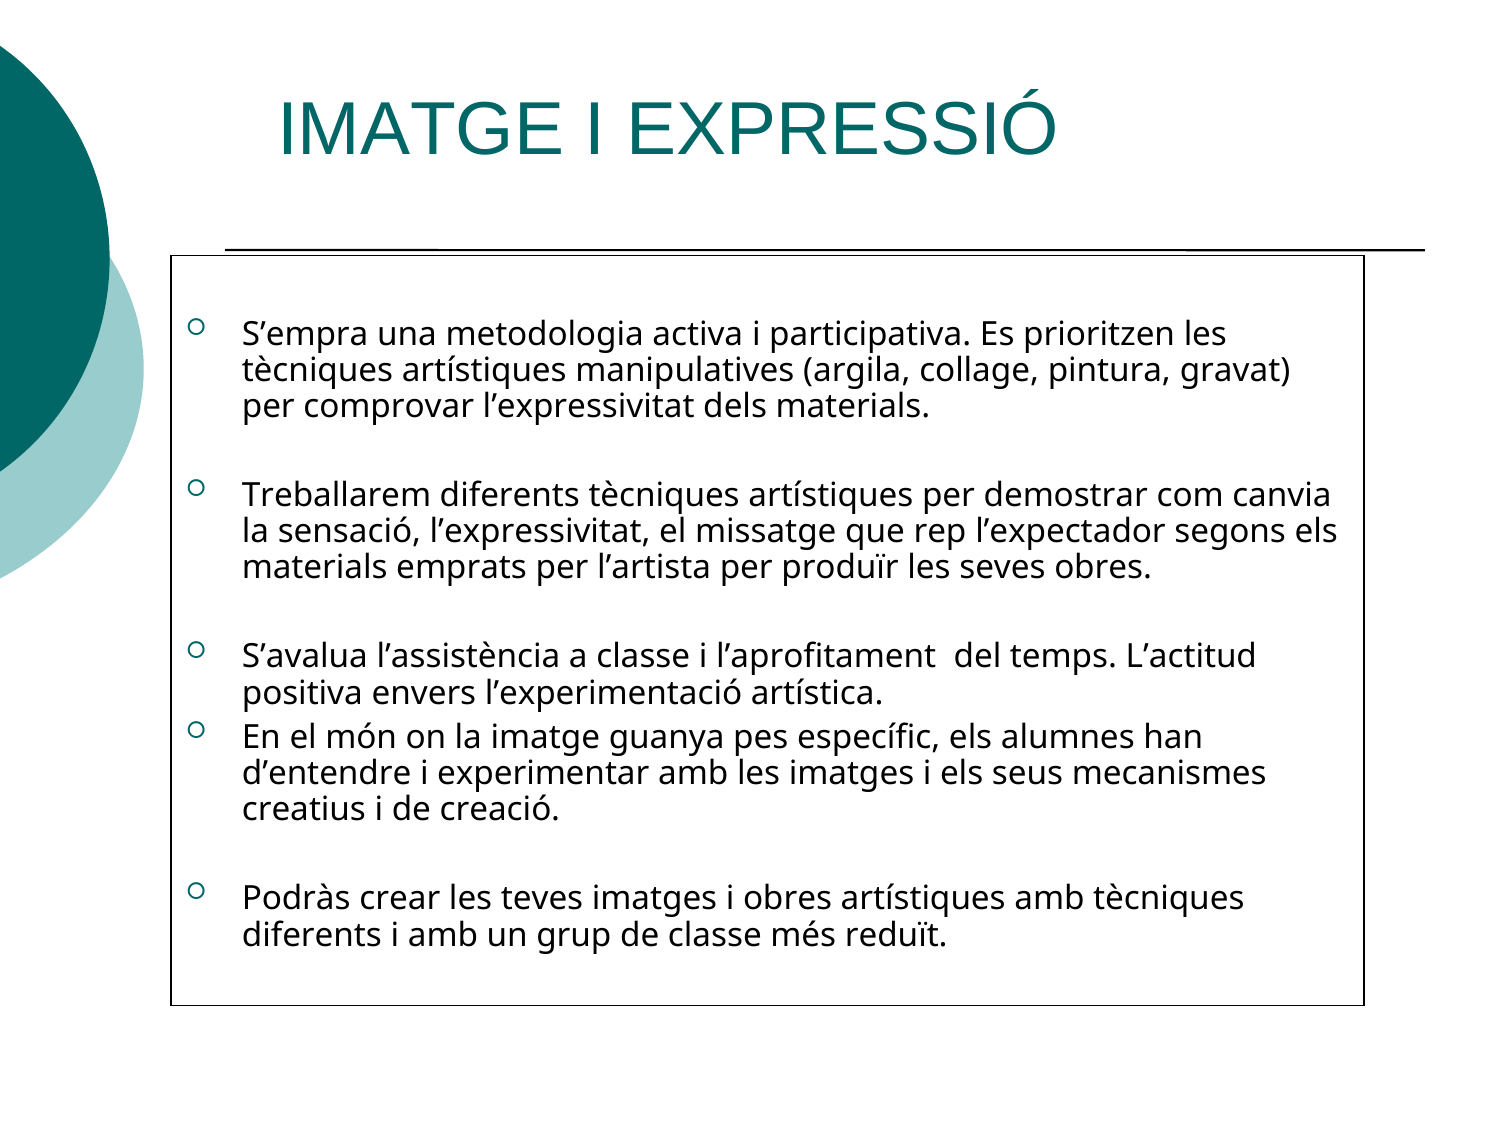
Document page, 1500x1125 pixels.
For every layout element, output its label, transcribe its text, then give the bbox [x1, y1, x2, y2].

title IMATGE I EXPRESSIÓ [262, 72, 1425, 178]
list S’empra una metodologia activa i participativa. Es prioritzen les tècniques artístiques manipulatives (argila, collage, pintura, gravat) per comprovar l’expressivitat dels materials. Treballarem diferents tècniques artístiques per demostrar com canvia la sensació, l’expressivitat, el missatge que rep l’expectador segons els materials emprats per l’artista per produïr les seves obres. S’avalua l’assistència a classe i l’aprofitament del temps. L’actitud positiva envers l’experimentació artística. En el món on la imatge guanya pes específic, els alumnes han d’entendre i experimentar amb les imatges i els seus mecanismes creatius i de creació. Podràs crear les teves imatges i obres artístiques amb tècniques diferents i amb un grup de classe més reduït. [171, 255, 1364, 1000]
